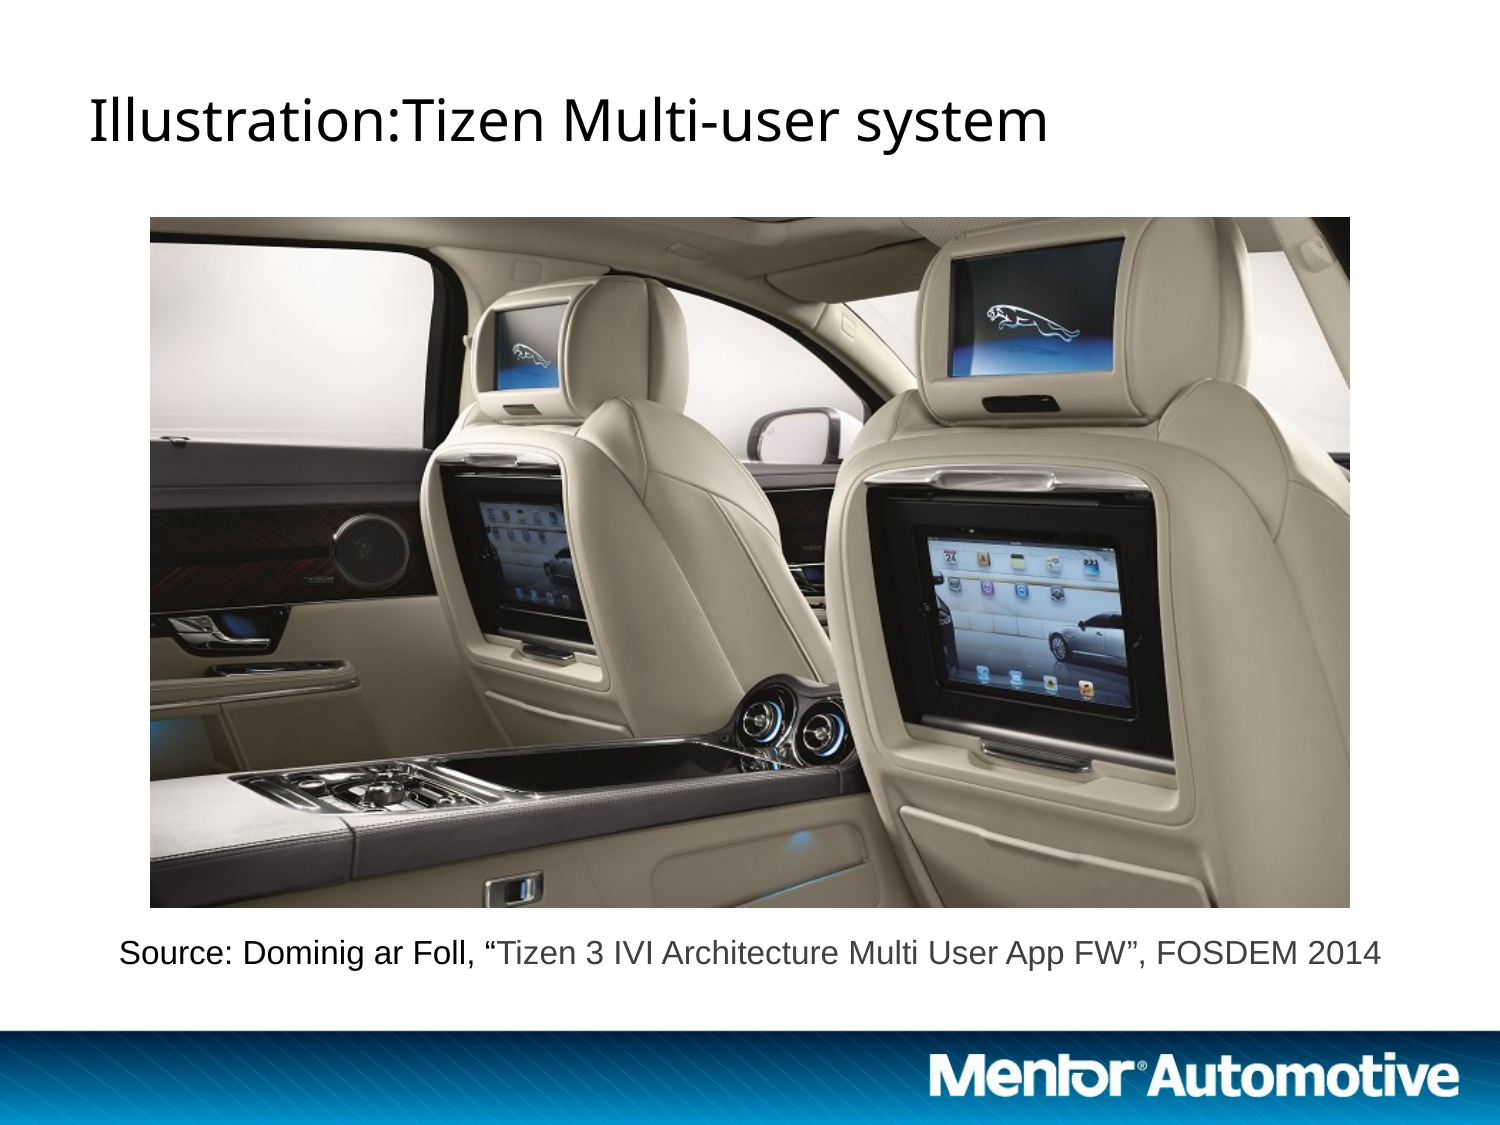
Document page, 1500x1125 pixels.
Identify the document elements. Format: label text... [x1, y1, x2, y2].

title Illustration:Tizen Multi-user system [89, 49, 1378, 189]
picture [0, 0, 1500, 1099]
picture [662, 1067, 670, 1072]
text_box Source: Dominig ar Foll, “Tizen 3 IVI Architecture Multi User App FW”, FOSDEM 2014 [104, 926, 1396, 1016]
title [76, 38, 1288, 202]
